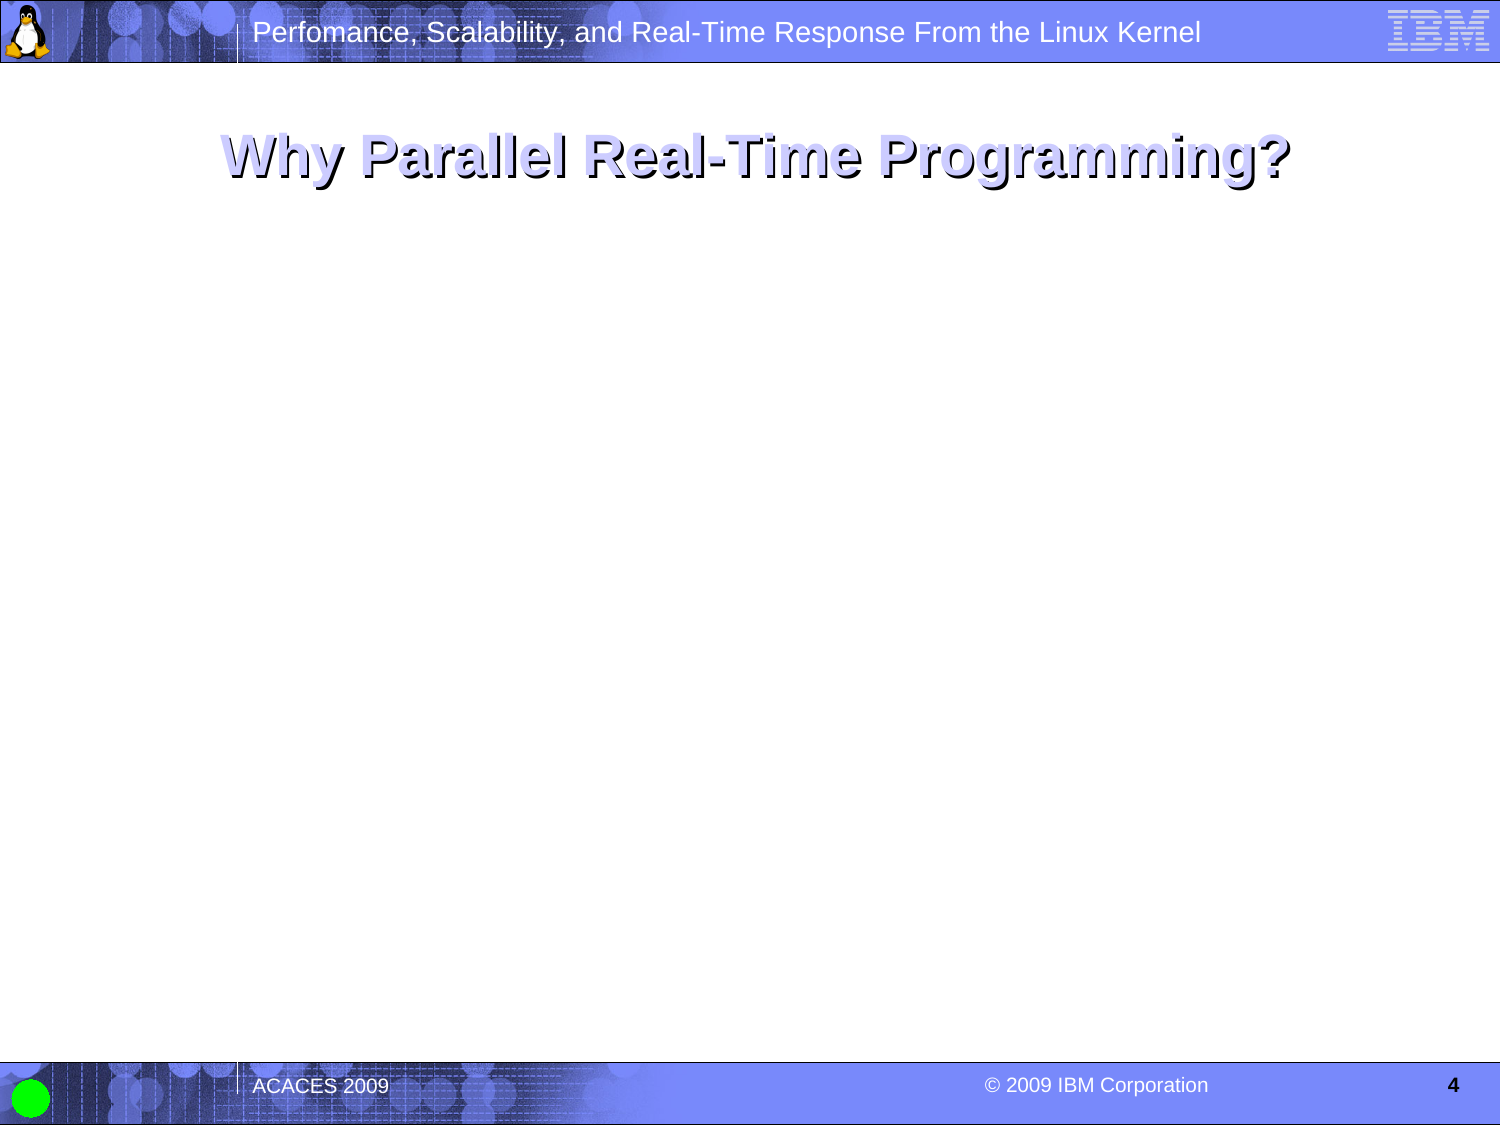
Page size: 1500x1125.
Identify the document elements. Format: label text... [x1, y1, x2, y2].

text_box [11, 1079, 50, 1118]
title Why Parallel Real-Time Programming? [79, 116, 1433, 199]
picture [1, 1, 1500, 62]
picture [0, 1063, 1500, 1124]
